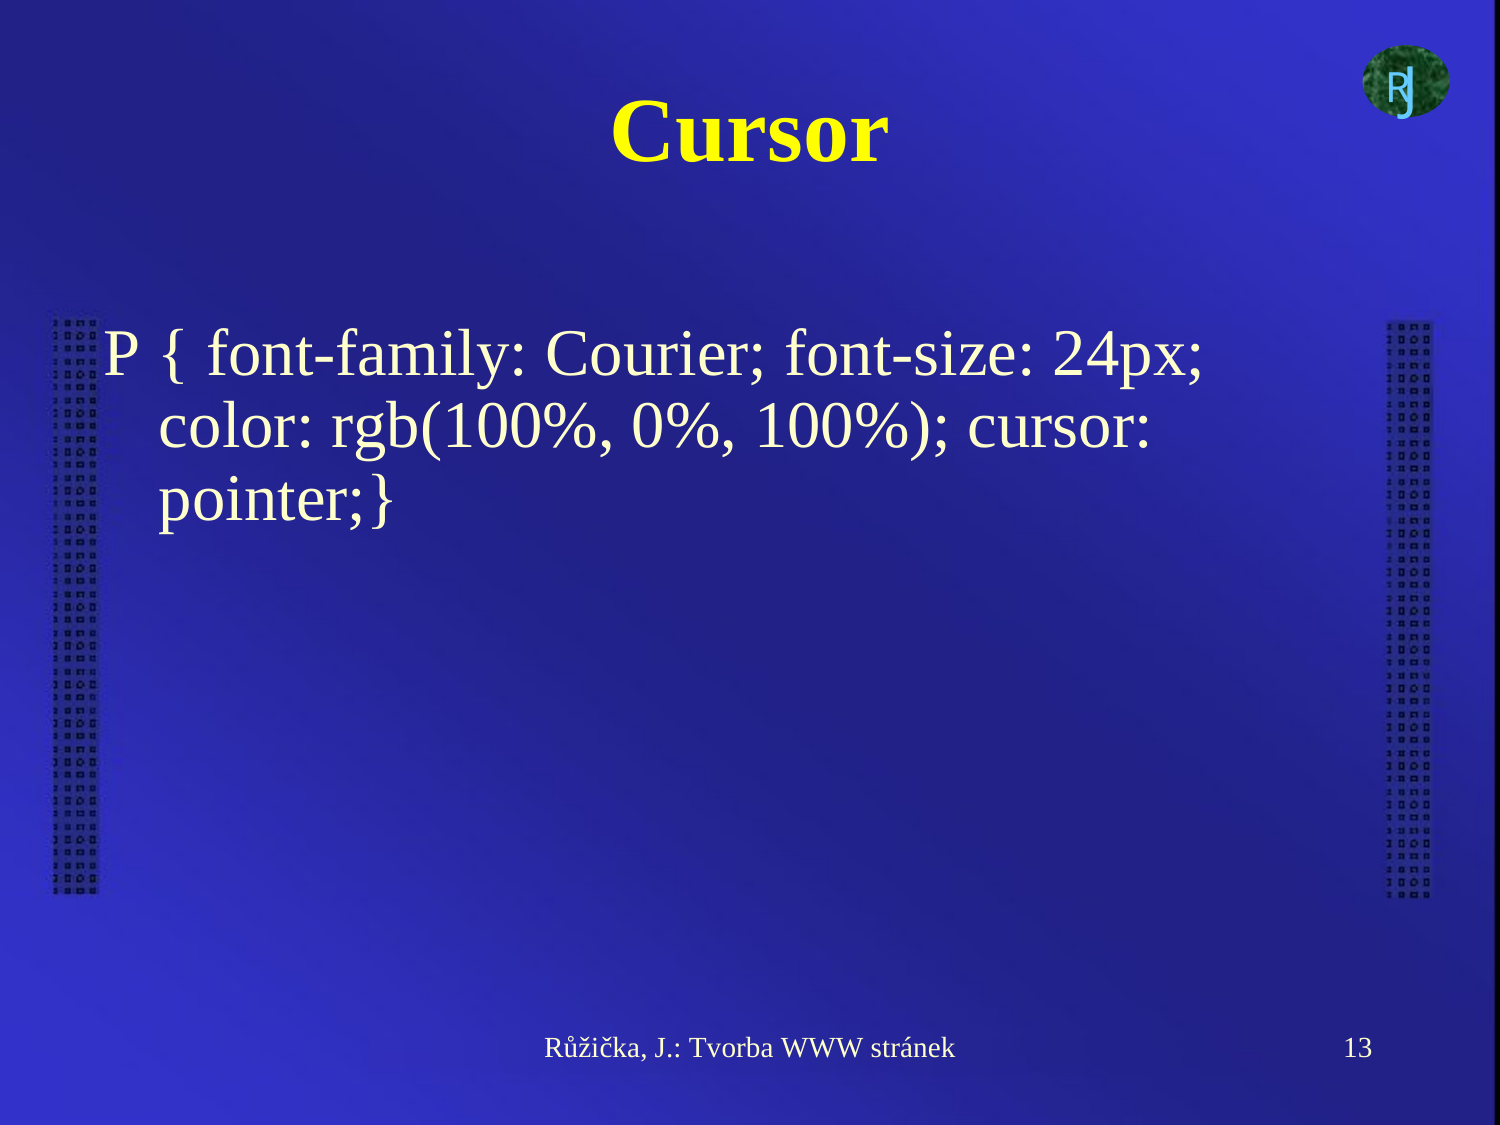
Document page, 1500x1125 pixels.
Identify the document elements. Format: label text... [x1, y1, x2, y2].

picture [0, 0, 1500, 1125]
text_box Růžička, J.: Tvorba WWW stránek [512, 1025, 988, 1101]
text_box [1362, 61, 1370, 102]
text_box R [1370, 50, 1432, 116]
text_box J [1388, 39, 1450, 128]
text_box 1 [1074, 1025, 1388, 1101]
list P { font-family: Courier; font-size: 24px; color: rgb(100%, 0%, 100%); cursor: pointer;} [89, 309, 1389, 1010]
title Cursor [112, 37, 1388, 225]
